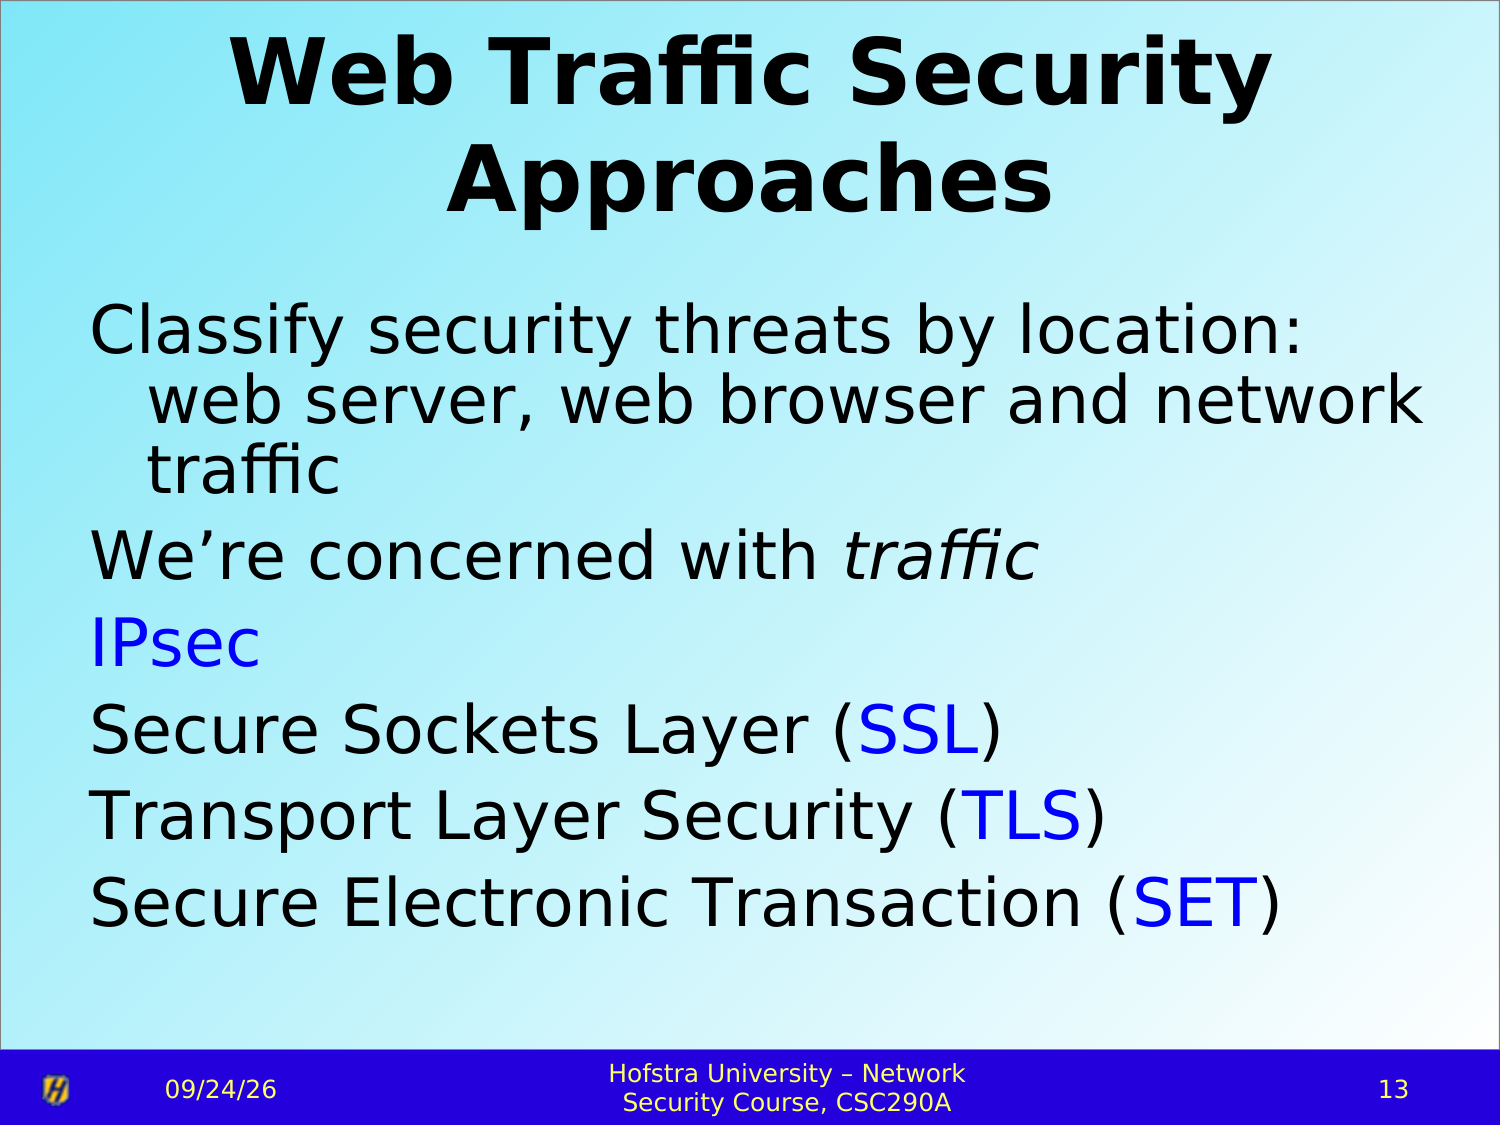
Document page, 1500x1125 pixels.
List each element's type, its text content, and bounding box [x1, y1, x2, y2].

list Classify security threats by location: web server, web browser and network traffic We’re concerned with traffic IPsec Secure Sockets Layer (SSL) Transport Layer Security (TLS) Secure Electronic Transaction (SET) [75, 289, 1469, 965]
title Web Traffic Security Approaches [112, 11, 1391, 241]
picture [37, 1072, 76, 1110]
